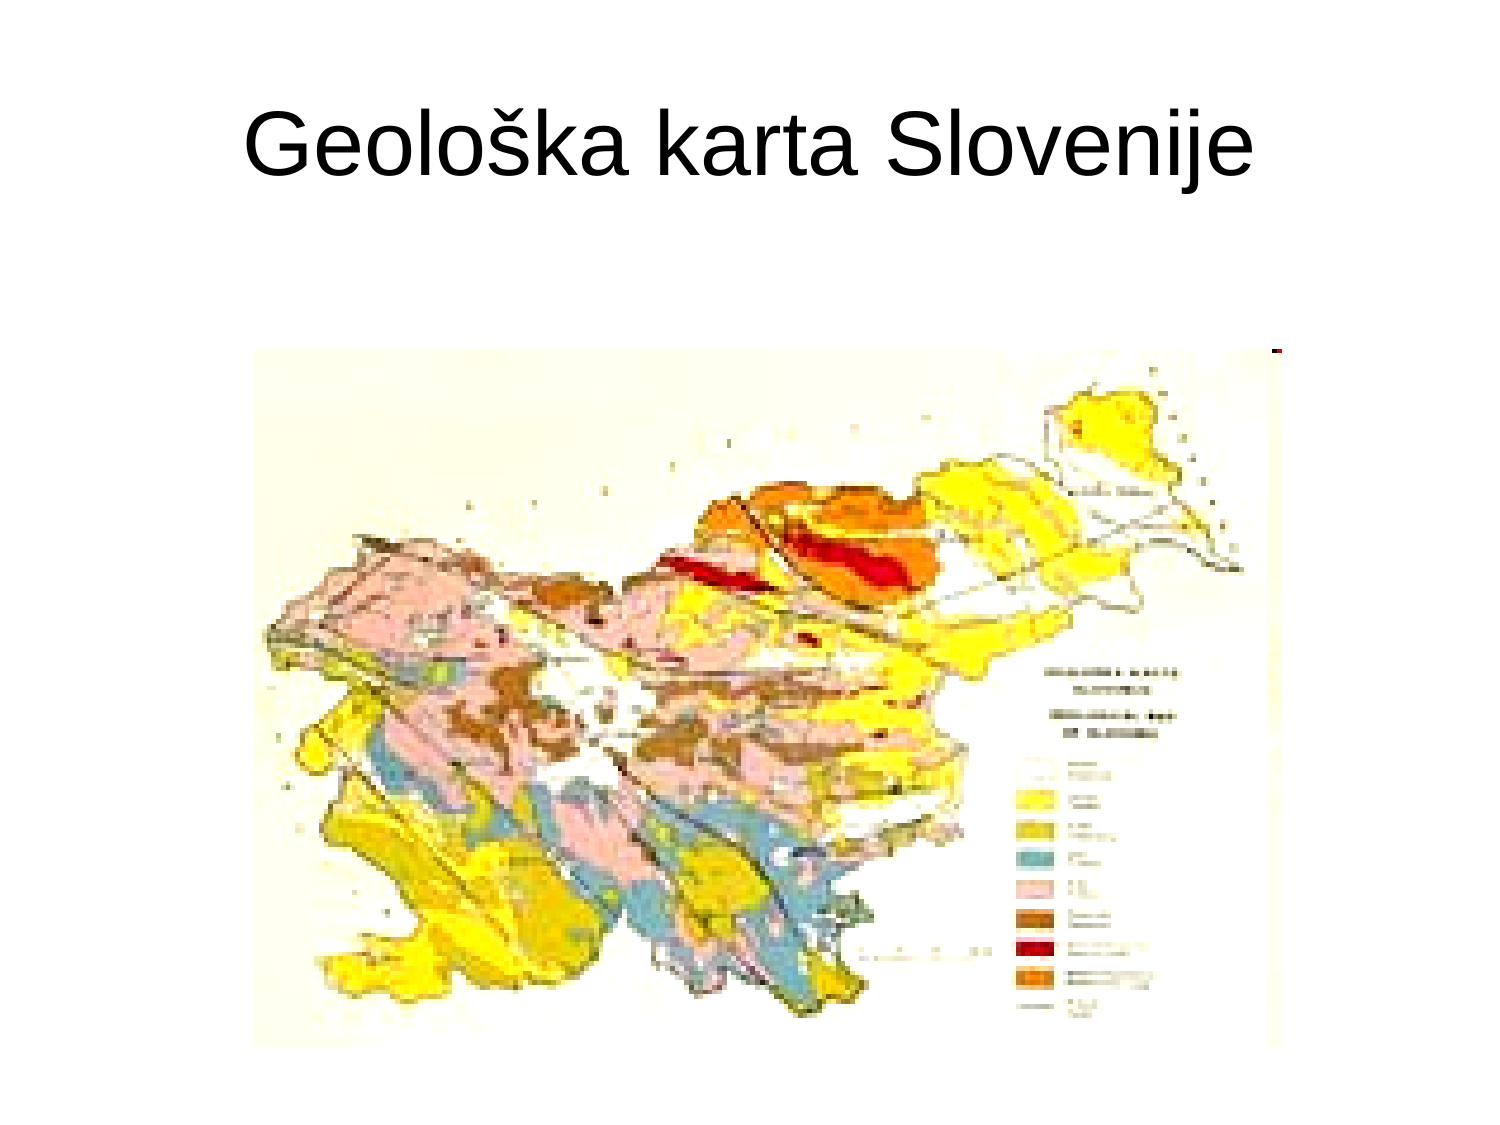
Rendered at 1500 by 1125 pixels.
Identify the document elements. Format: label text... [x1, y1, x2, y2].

picture [253, 350, 1282, 1047]
title Geološka karta Slovenije [75, 45, 1426, 233]
